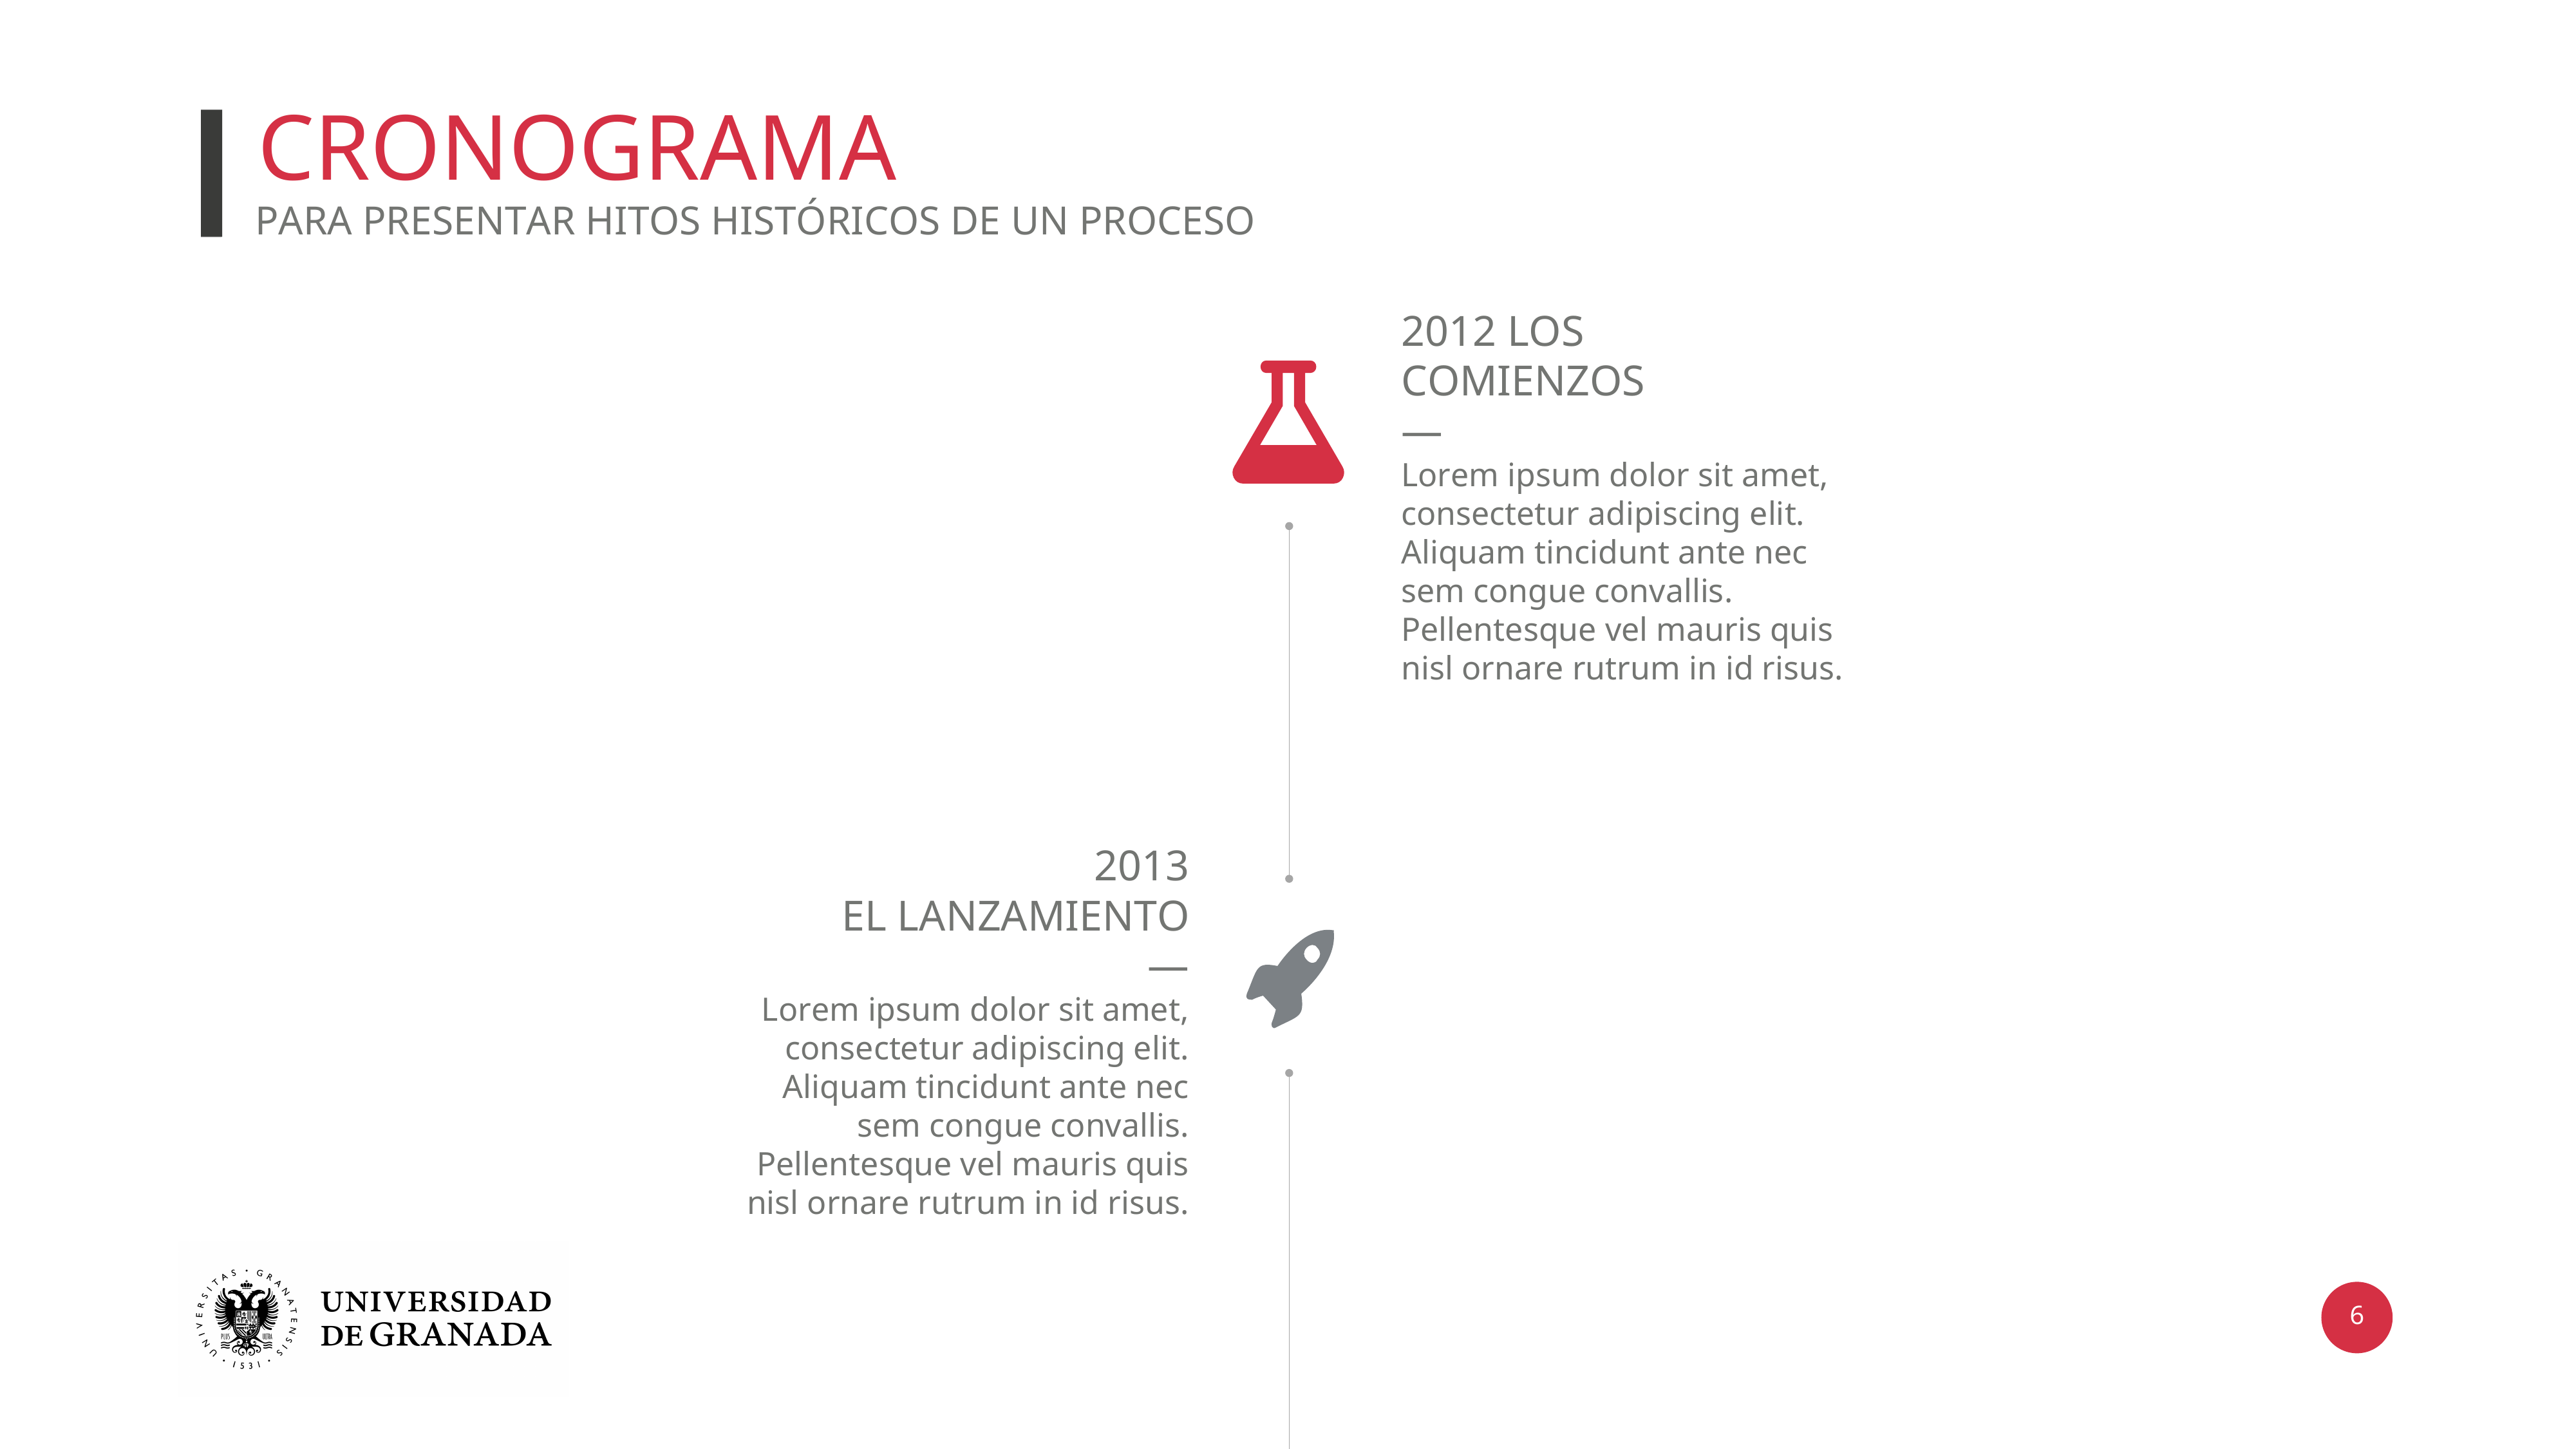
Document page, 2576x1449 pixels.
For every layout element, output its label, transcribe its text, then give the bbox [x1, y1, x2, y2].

text_box [1246, 929, 1334, 1028]
text_box 2012 LOS COMIENZOS — Lorem ipsum dolor sit amet, consectetur adipiscing elit. Aliquam tincidunt ante nec sem congue convallis. Pellentesque vel mauris quis nisl ornare rutrum in id risus. [1391, 299, 1865, 691]
picture [178, 1241, 569, 1397]
text_box PARA PRESENTAR HITOS HISTÓRICOS DE UN PROCESO [245, 191, 2400, 247]
text_box [1232, 360, 1344, 484]
text_box 2013 EL LANZAMIENTO — Lorem ipsum dolor sit amet, consectetur adipiscing elit. Aliquam tincidunt ante nec sem congue convallis. Pellentesque vel mauris quis nisl ornare rutrum in id risus. [726, 834, 1199, 1226]
text_box [201, 109, 223, 237]
text_box CRONOGRAMA [248, 85, 2402, 204]
text_box <número> [2308, 1278, 2407, 1356]
